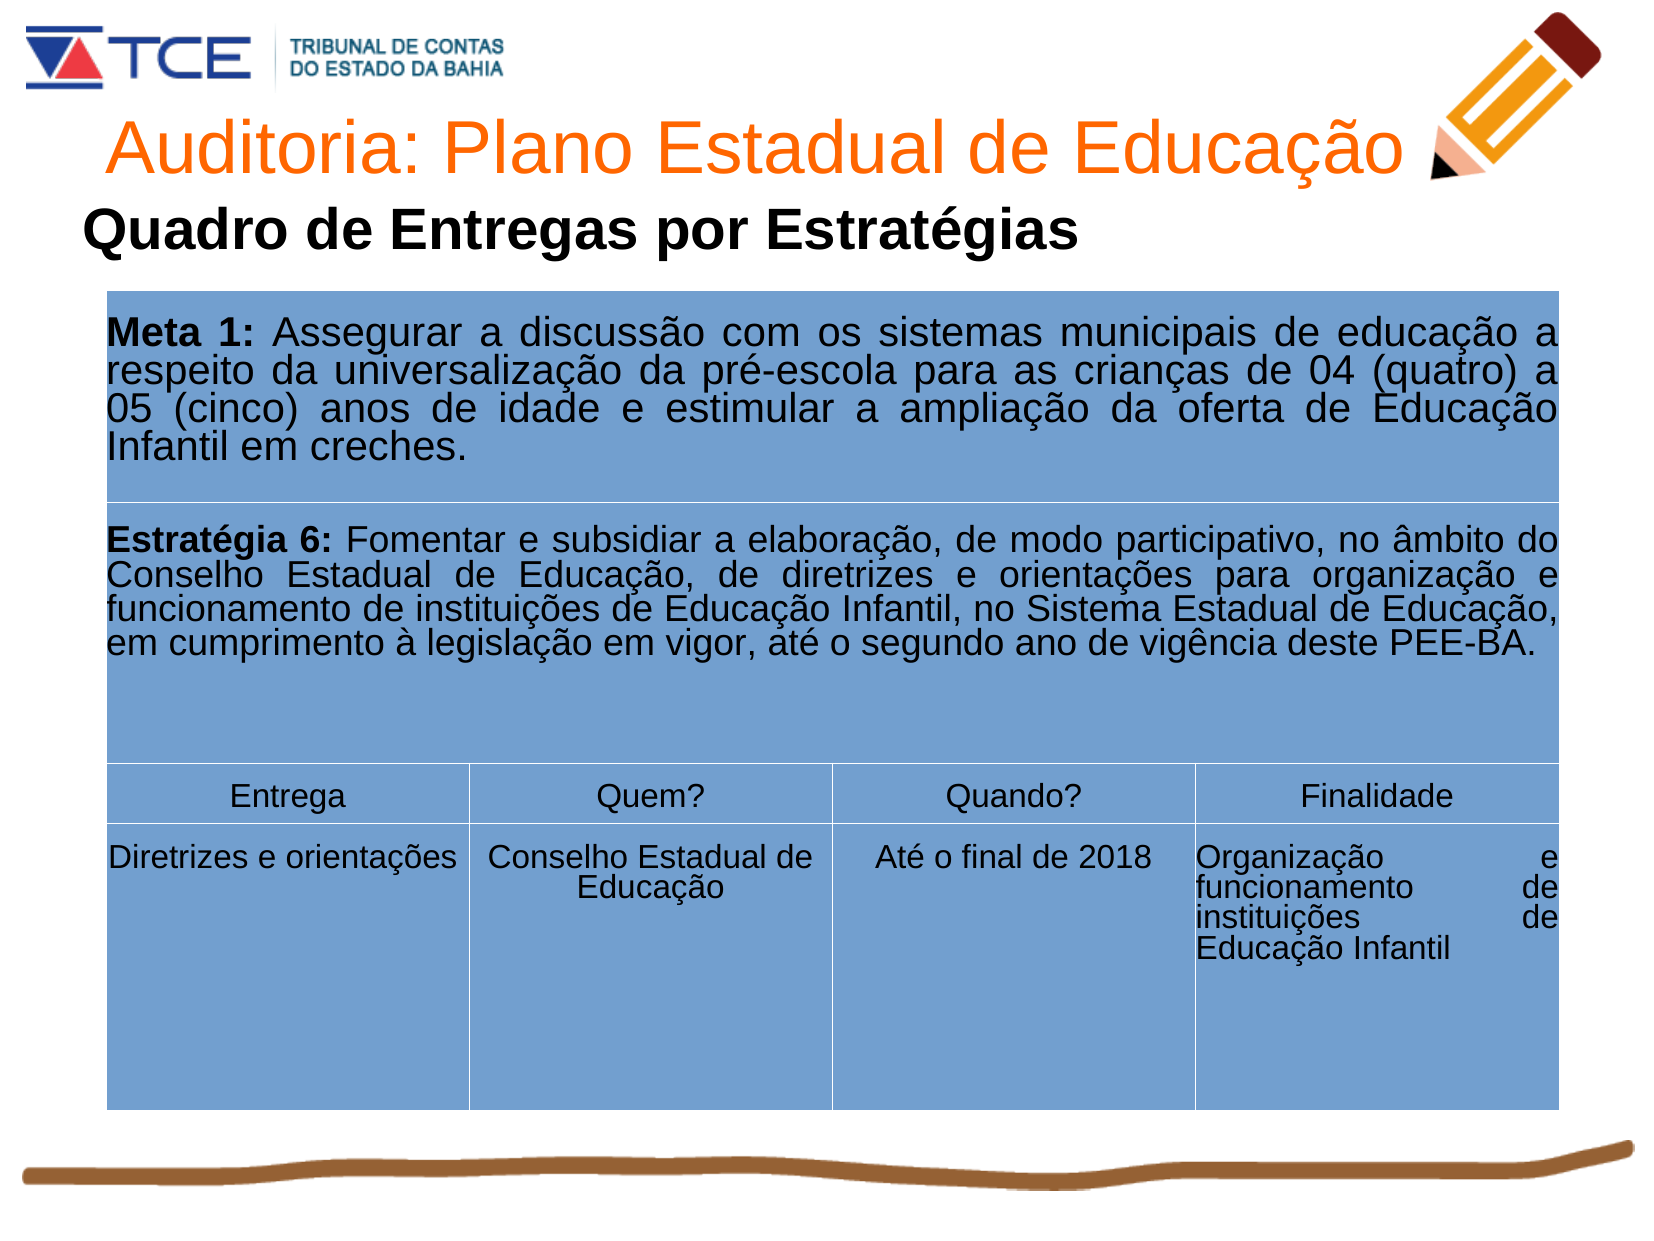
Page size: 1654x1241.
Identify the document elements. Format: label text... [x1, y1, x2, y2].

picture [1430, 12, 1602, 181]
text_box Quadro de Entregas por Estratégias [82, 167, 1429, 290]
table_cell Quem? [470, 764, 832, 823]
title Auditoria: Plano Estadual de Educação [82, 84, 1429, 167]
table_header Meta 1: Assegurar a discussão com os sistemas municipais de educação a respeito da universalização da pré-escola para as crianças de 04 (quatro) a 05 (cinco) anos de idade e estimular a ampliação da oferta de Educação Infantil em creches. [107, 291, 1559, 502]
table_cell Finalidade [1196, 764, 1559, 823]
table_cell Estratégia 6: Fomentar e subsidiar a elaboração, de modo participativo, no âmbito do Conselho Estadual de Educação, de diretrizes e orientações para organização e funcionamento de instituições de Educação Infantil, no Sistema Estadual de Educação, em cumprimento à legislação em vigor, até o segundo ano de vigência deste PEE-BA. [107, 503, 1559, 763]
table_cell Entrega [107, 764, 469, 823]
table_cell Conselho Estadual de Educação [470, 824, 832, 1110]
picture [26, 23, 508, 93]
picture [22, 1140, 1635, 1191]
table_cell Organização e funcionamento de instituições de Educação Infantil [1196, 824, 1559, 1110]
table_cell Quando? [833, 764, 1195, 823]
table_cell Até o final de 2018 [833, 824, 1195, 1110]
table_cell Diretrizes e orientações [107, 824, 469, 1110]
